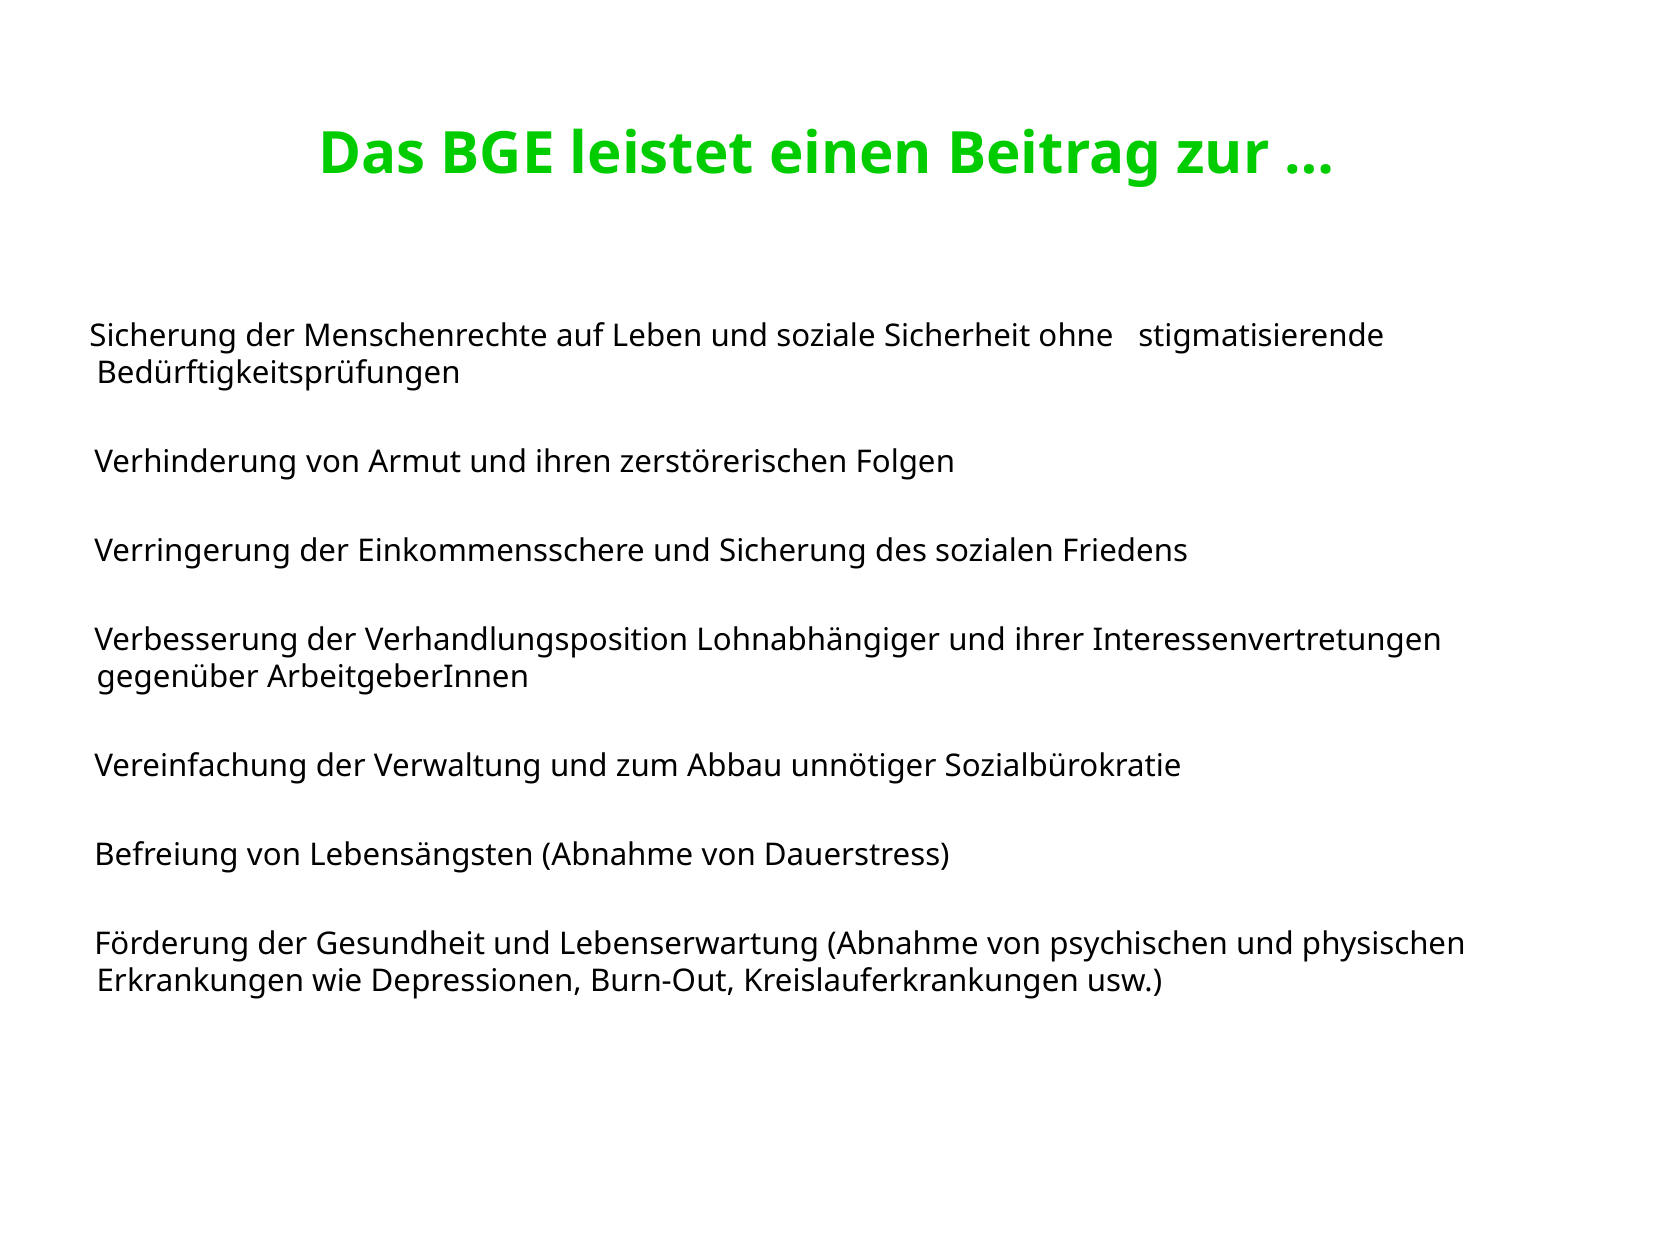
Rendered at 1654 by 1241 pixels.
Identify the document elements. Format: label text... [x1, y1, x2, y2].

title Das BGE leistet einen Beitrag zur … [82, 49, 1571, 257]
list Sicherung der Menschenrechte auf Leben und soziale Sicherheit ohne stigmatisierende Bedürftigkeitsprüfungen Verhinderung von Armut und ihren zerstörerischen Folgen Verringerung der Einkommensschere und Sicherung des sozialen Friedens Verbesserung der Verhandlungsposition Lohnabhängiger und ihrer Interessenvertretungen gegenüber ArbeitgeberInnen Vereinfachung der Verwaltung und zum Abbau unnötiger Sozialbürokratie Befreiung von Lebensängsten (Abnahme von Dauerstress) Förderung der Gesundheit und Lebenserwartung (Abnahme von psychischen und physischen Erkrankungen wie Depressionen, Burn-Out, Kreislauferkrankungen usw.) [82, 290, 1571, 1010]
